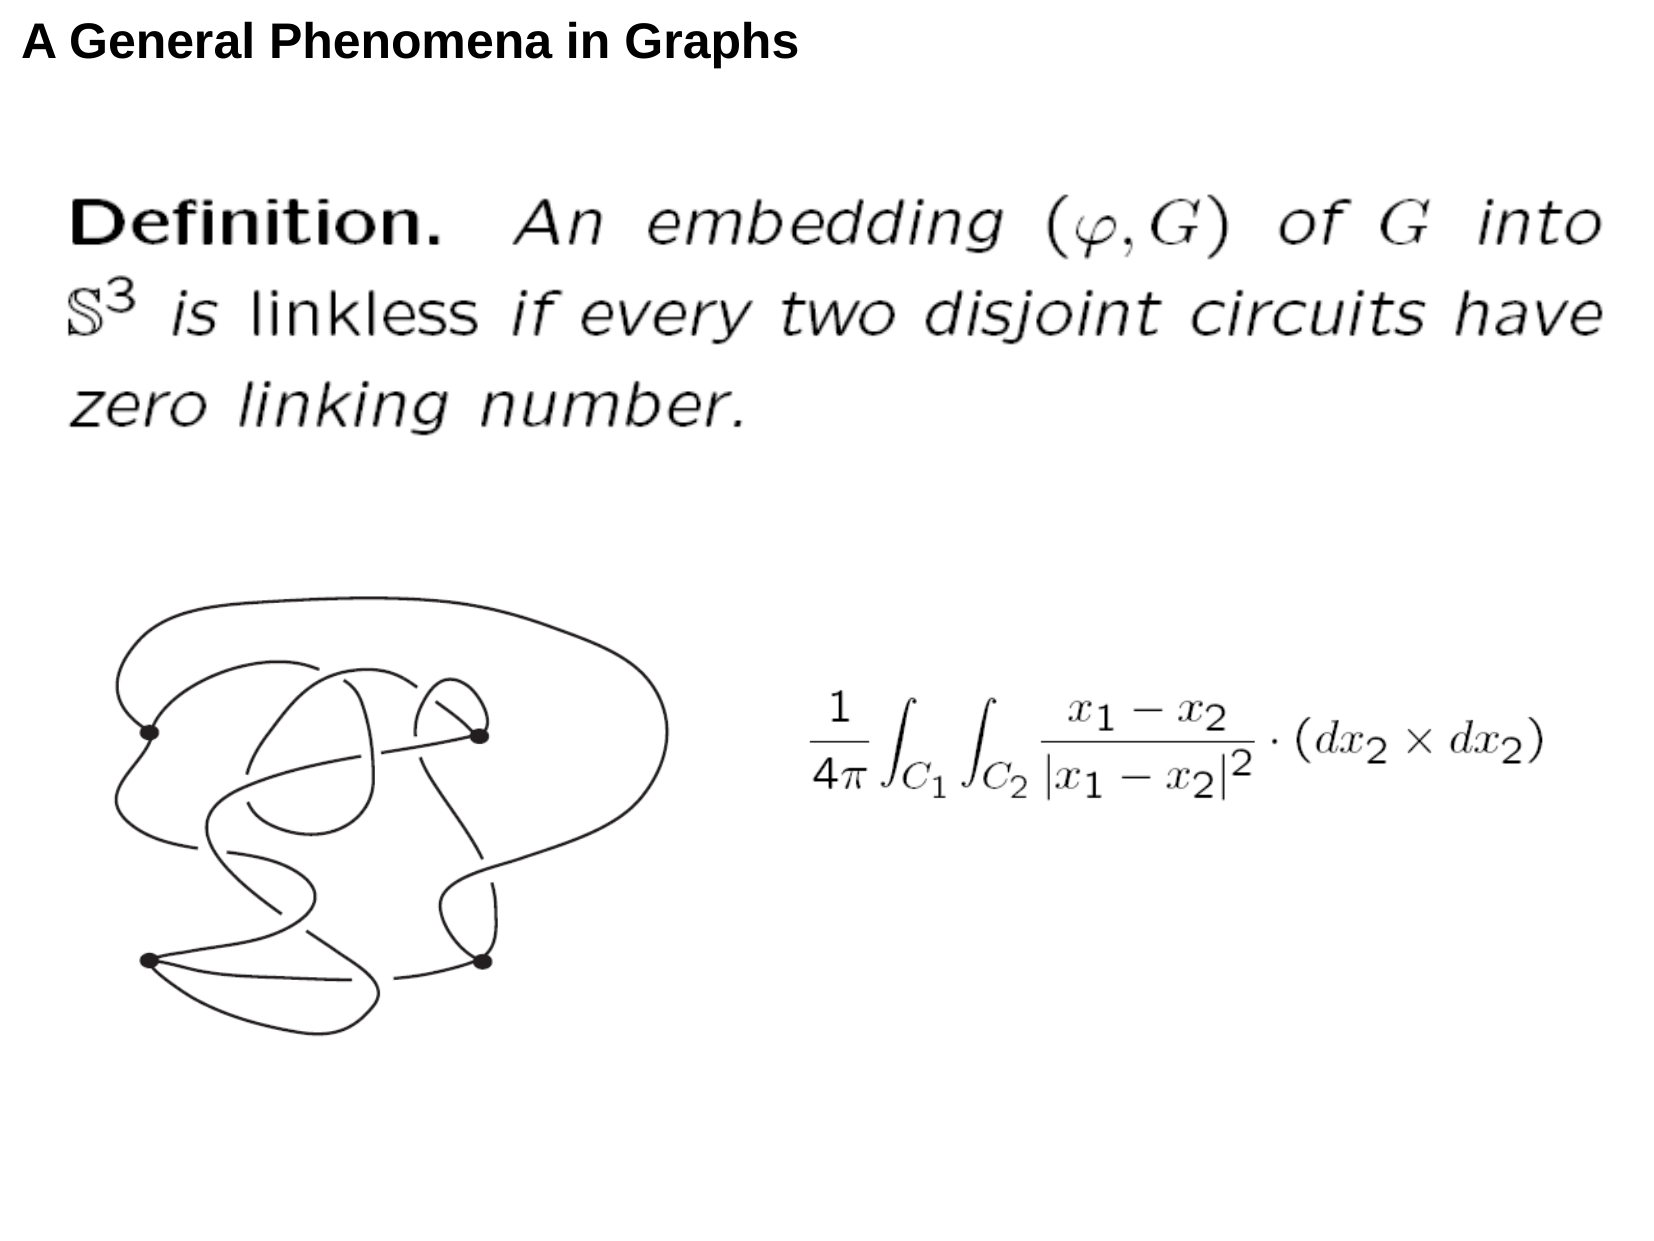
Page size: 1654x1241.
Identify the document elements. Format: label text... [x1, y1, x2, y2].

picture [787, 674, 1554, 826]
picture [37, 562, 713, 1080]
text_box A General Phenomena in Graphs [6, 6, 1654, 79]
picture [46, 183, 1613, 451]
